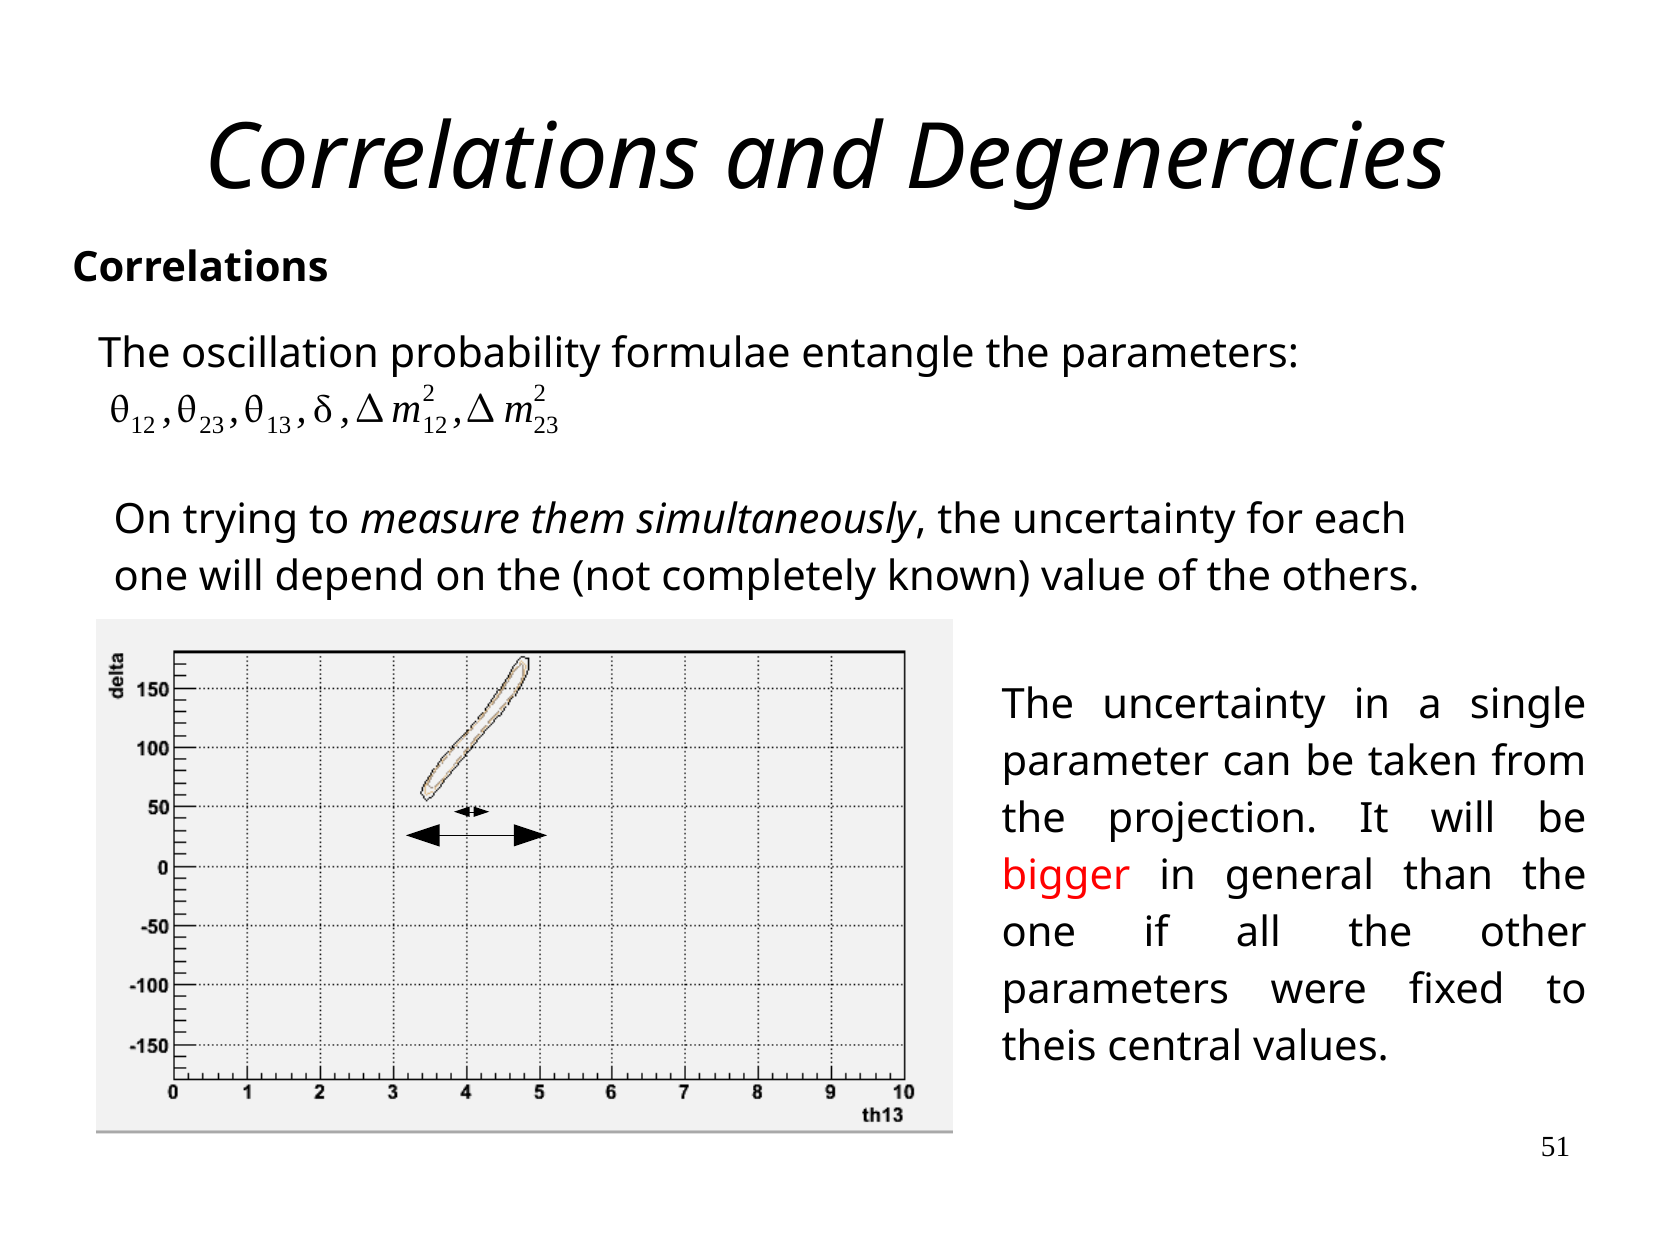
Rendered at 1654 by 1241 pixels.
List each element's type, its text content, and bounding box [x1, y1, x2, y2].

text_box Correlations [57, 229, 441, 295]
picture [96, 619, 953, 1135]
text_box The uncertainty in a single parameter can be taken from the projection. It will be bigger in general than the one if all the other parameters were fixed to theis central values. [986, 666, 1602, 982]
text_box The oscillation probability formulae entangle the parameters: [83, 315, 1563, 380]
text_box On trying to measure them simultaneously, the uncertainty for each one will depend on the (not completely known) value of the others. [98, 481, 1495, 597]
chart [102, 379, 566, 438]
title Correlations and Degeneracies [82, 49, 1571, 257]
